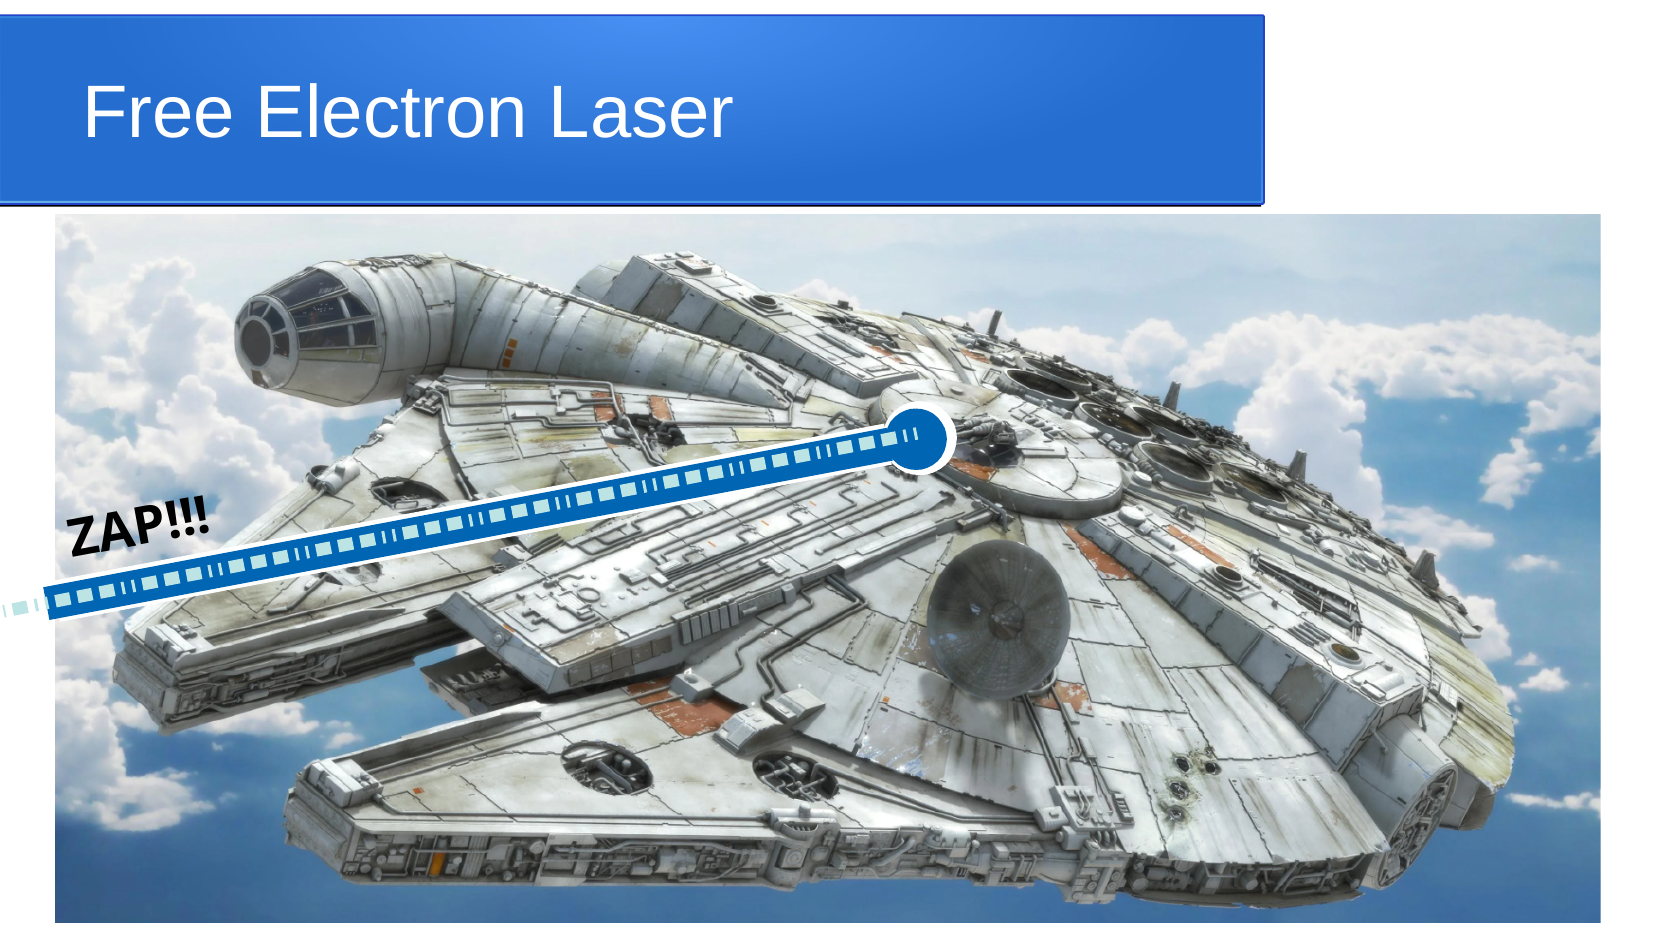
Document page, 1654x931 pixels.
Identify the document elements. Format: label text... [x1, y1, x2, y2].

picture [55, 214, 1601, 923]
title Free Electron Laser [82, 35, 1235, 189]
text_box ZAP!!! [45, 397, 613, 599]
picture [55, 554, 60, 580]
